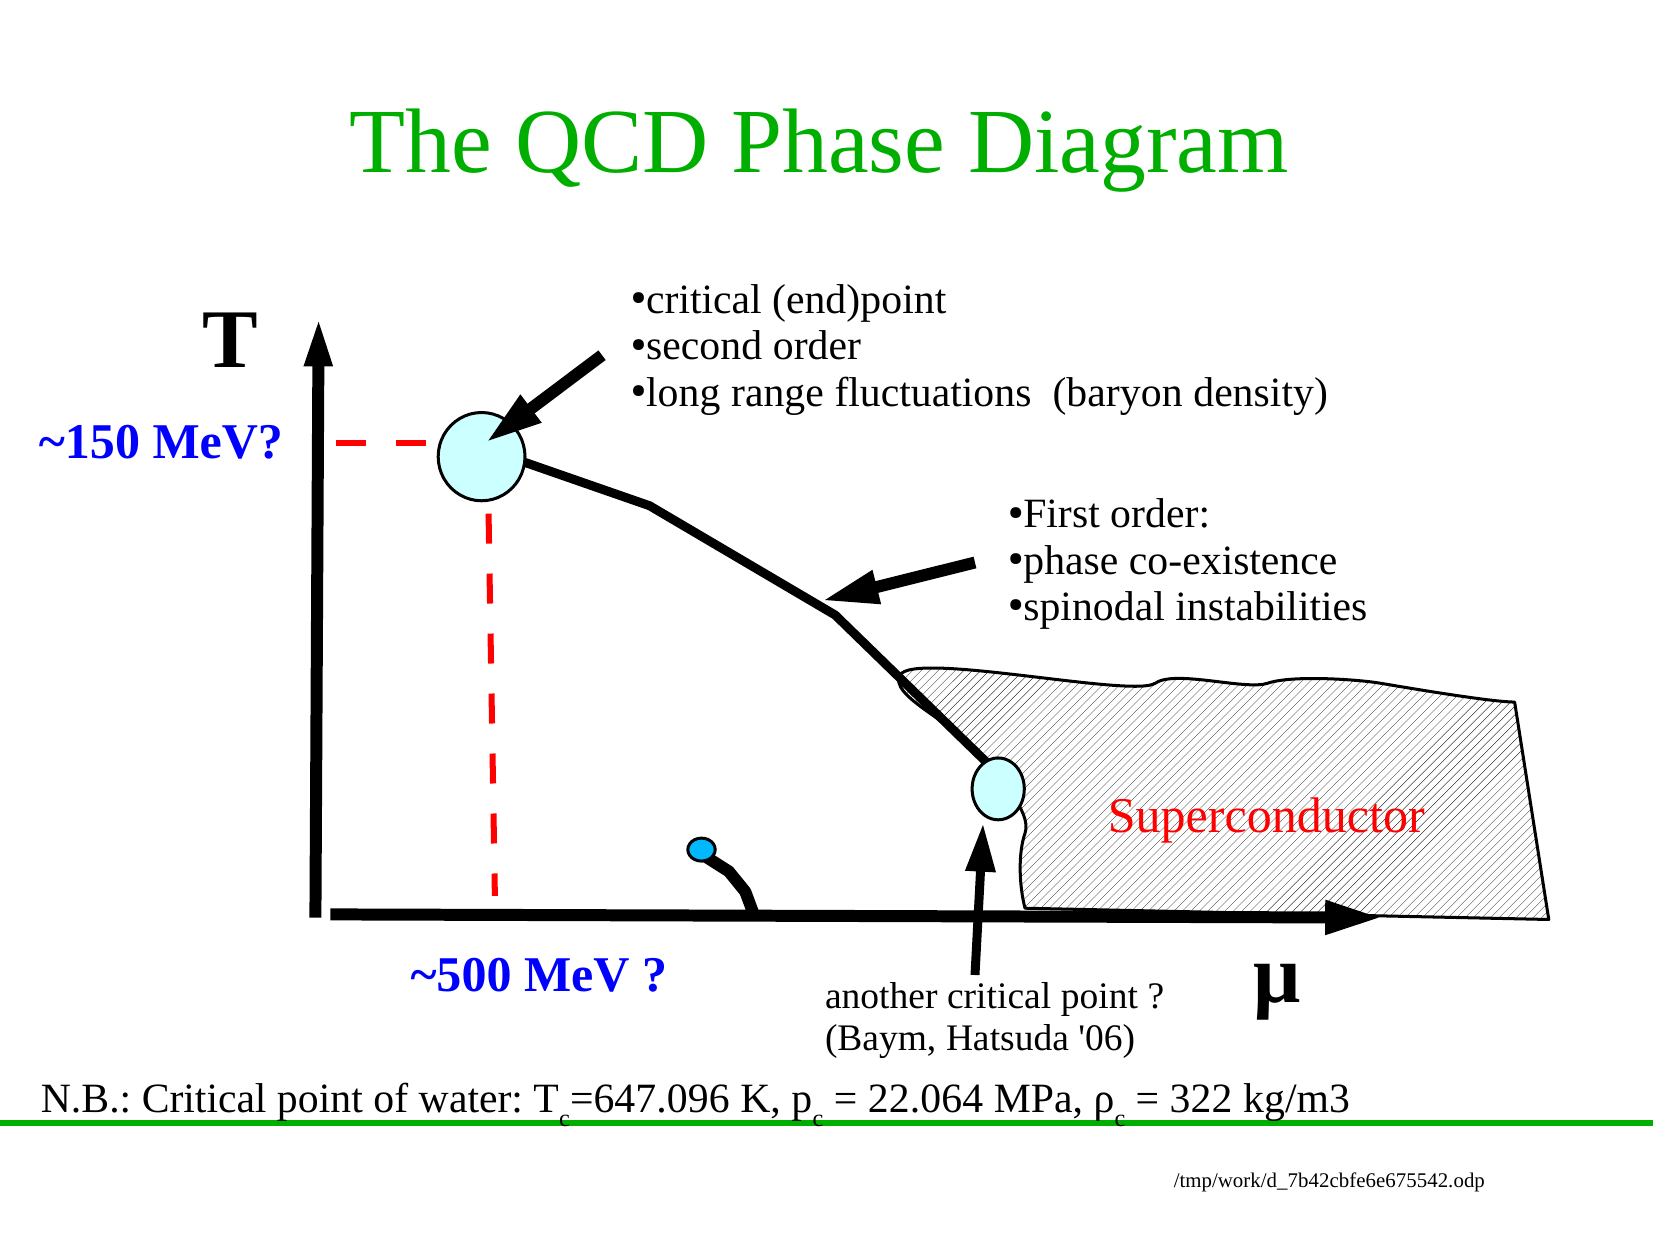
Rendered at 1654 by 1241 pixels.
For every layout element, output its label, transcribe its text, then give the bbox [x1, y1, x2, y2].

text_box T [202, 293, 259, 386]
text_box another critical point ? (Baym, Hatsuda '06) [825, 975, 1166, 1059]
text_box Superconductor [1107, 787, 1426, 843]
text_box [898, 668, 1549, 920]
text_box ~150 MeV? [37, 412, 301, 471]
text_box μ [1253, 928, 1301, 1021]
title The QCD Phase Diagram [125, 37, 1538, 245]
text_box ~500 MeV ? [409, 945, 670, 1004]
text_box N.B.: Critical point of water: Tc=647.096 K, pc = 22.064 MPa, ρc = 322 kg/m3 [40, 1075, 1355, 1132]
text_box critical (end)point second order long range fluctuations (baryon density) [631, 276, 1329, 416]
text_box First order: phase co-existence spinodal instabilities [1008, 490, 1369, 630]
text_box [438, 412, 526, 501]
text_box [687, 838, 716, 862]
